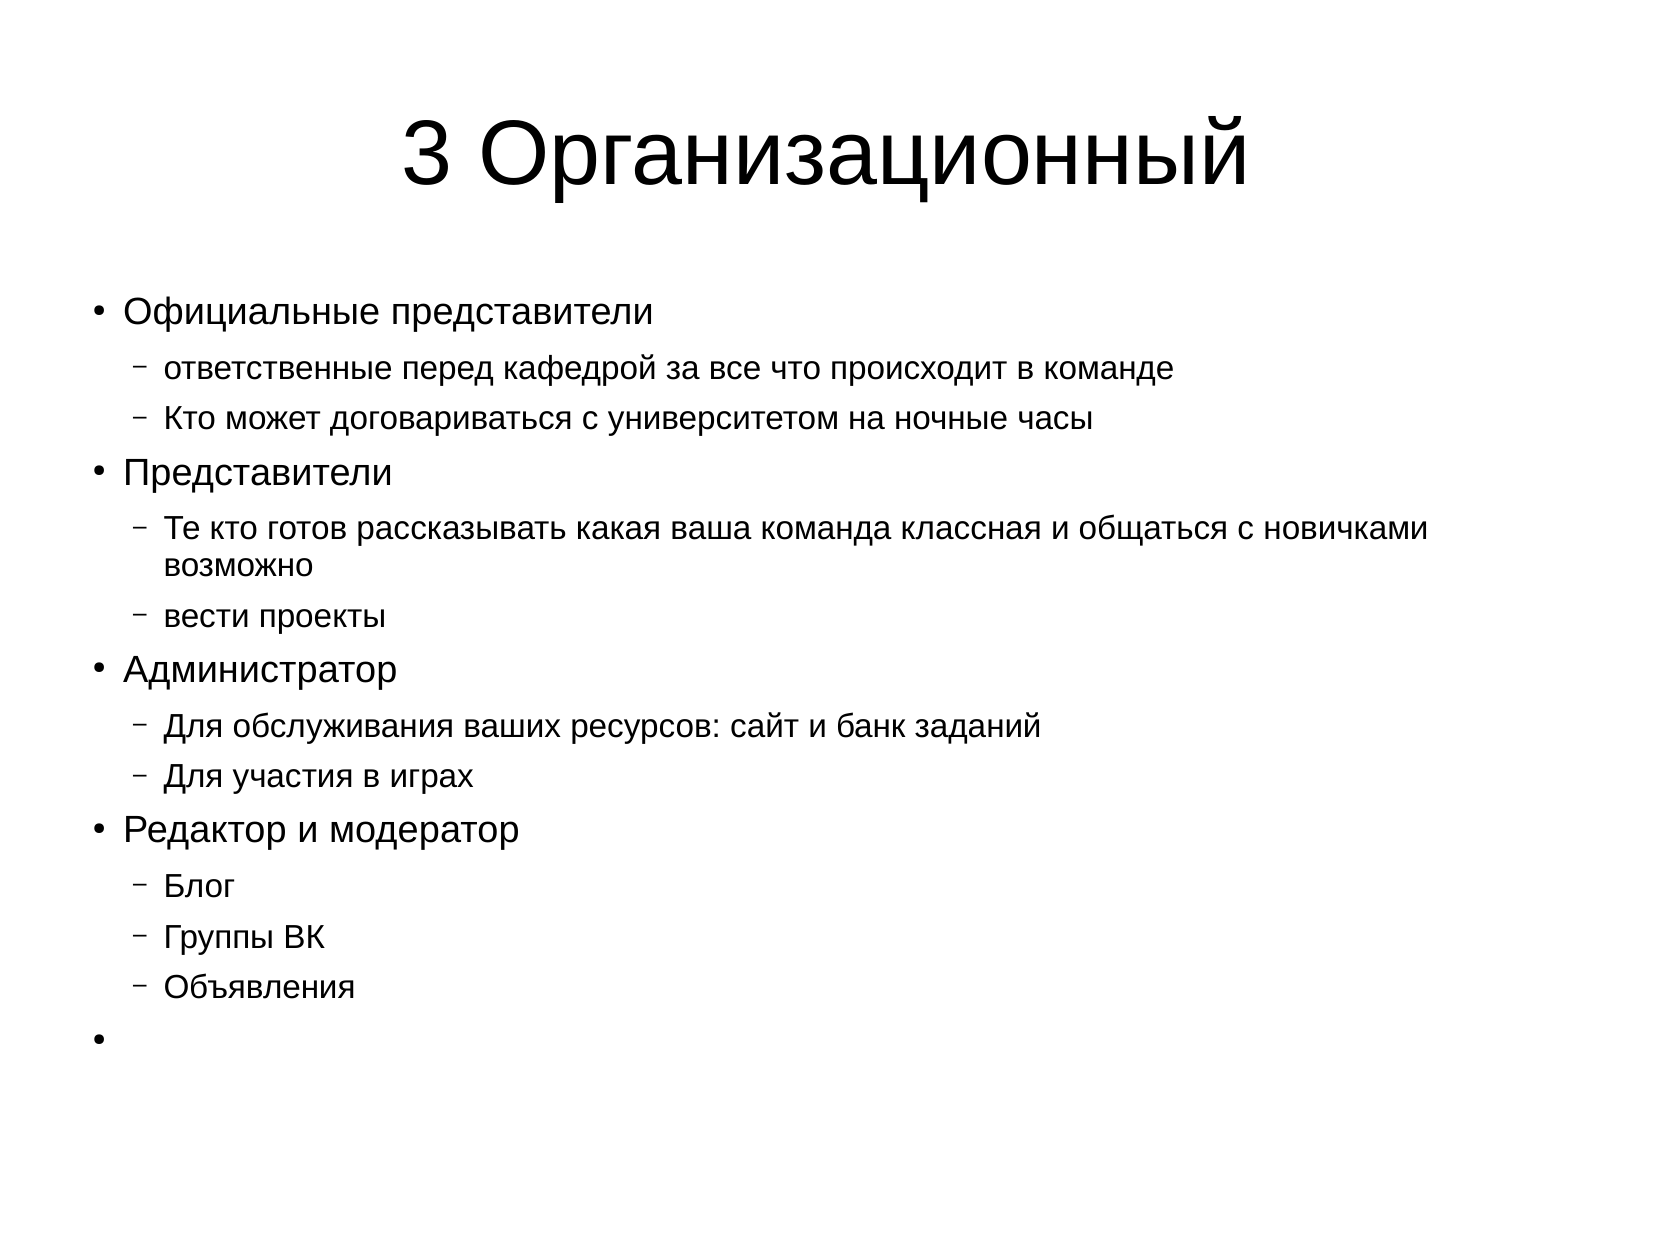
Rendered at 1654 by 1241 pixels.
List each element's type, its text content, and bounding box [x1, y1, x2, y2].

title 3 Организационный [82, 49, 1571, 257]
list Официальные представители ответственные перед кафедрой за все что происходит в команде Кто может договариваться с университетом на ночные часы Представители Те кто готов рассказывать какая ваша команда классная и общаться с новичками возможно вести проекты Администратор Для обслуживания ваших ресурсов: сайт и банк заданий Для участия в играх Редактор и модератор Блог Группы ВК Объявления [82, 290, 1571, 1010]
